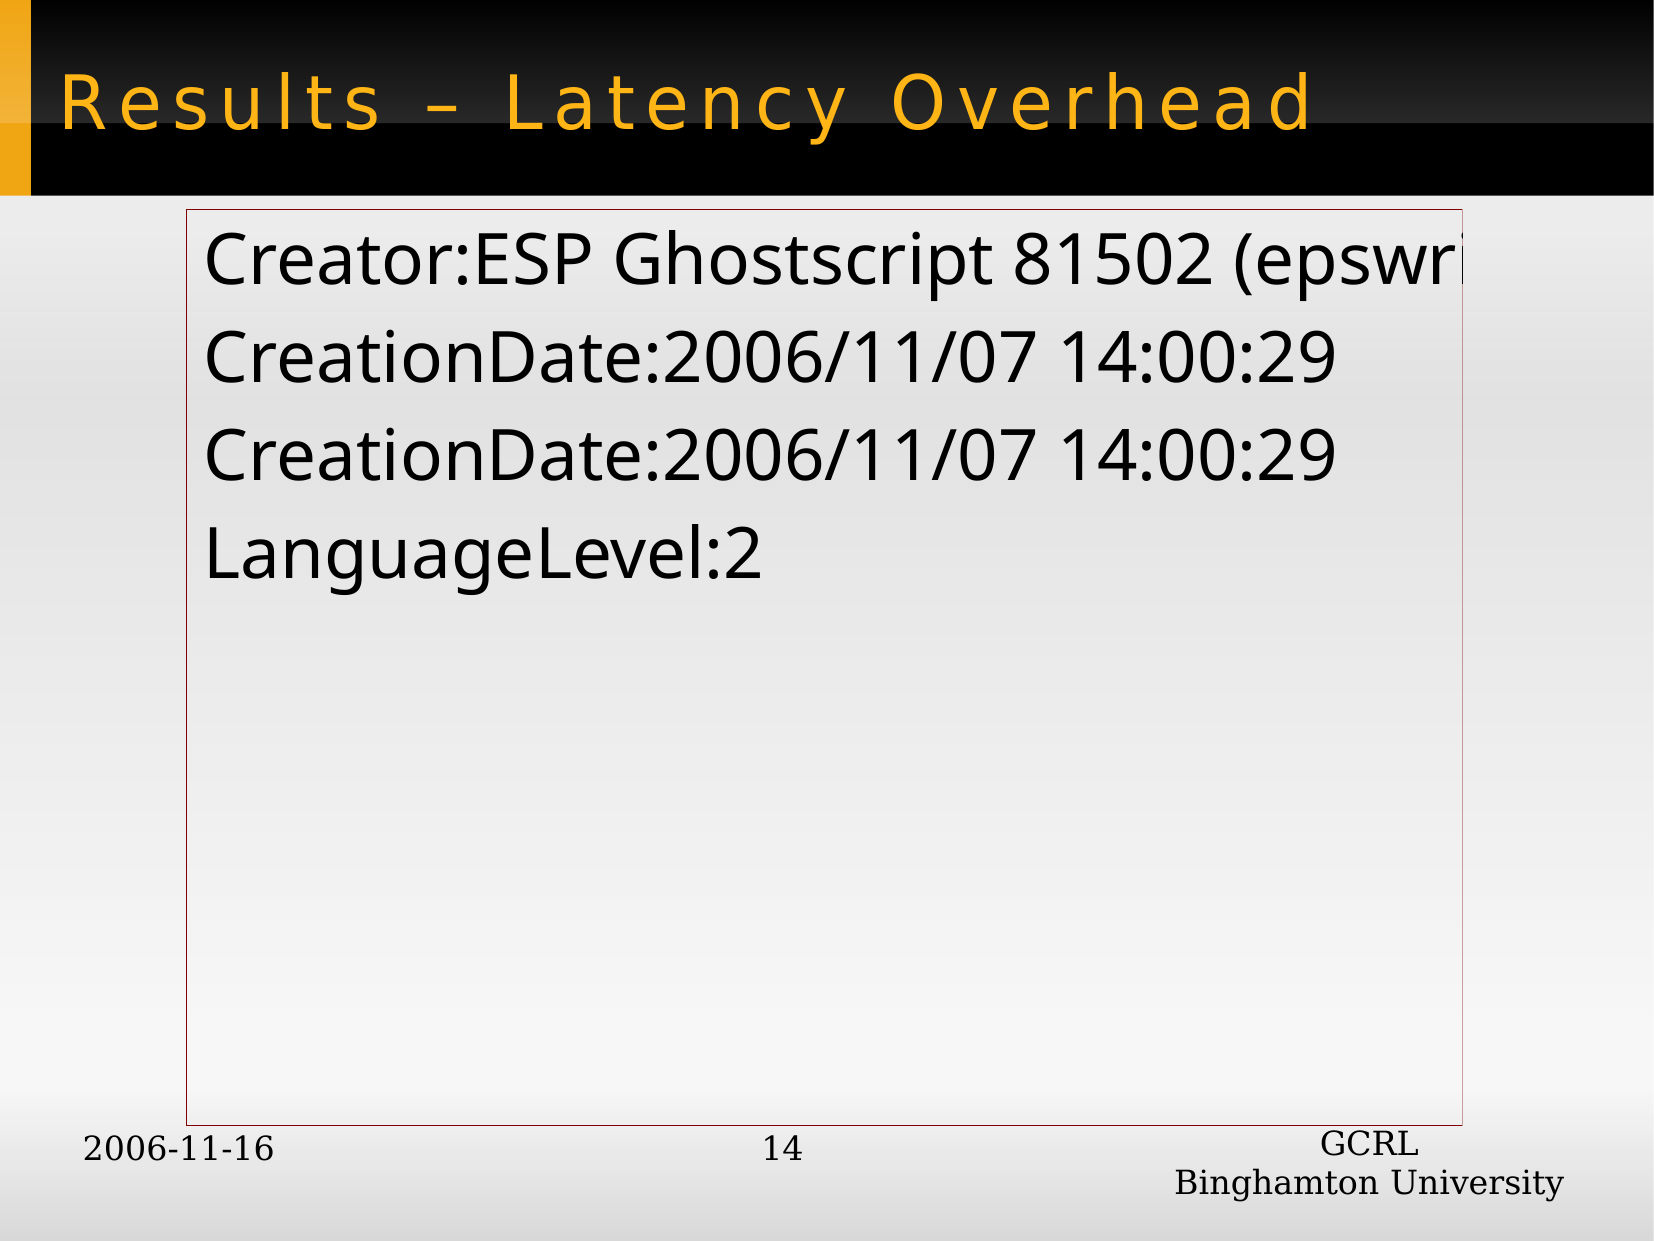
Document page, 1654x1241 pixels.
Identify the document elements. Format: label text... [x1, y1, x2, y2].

picture [0, 0, 1654, 1241]
title Results – Latency Overhead [59, 29, 1538, 178]
